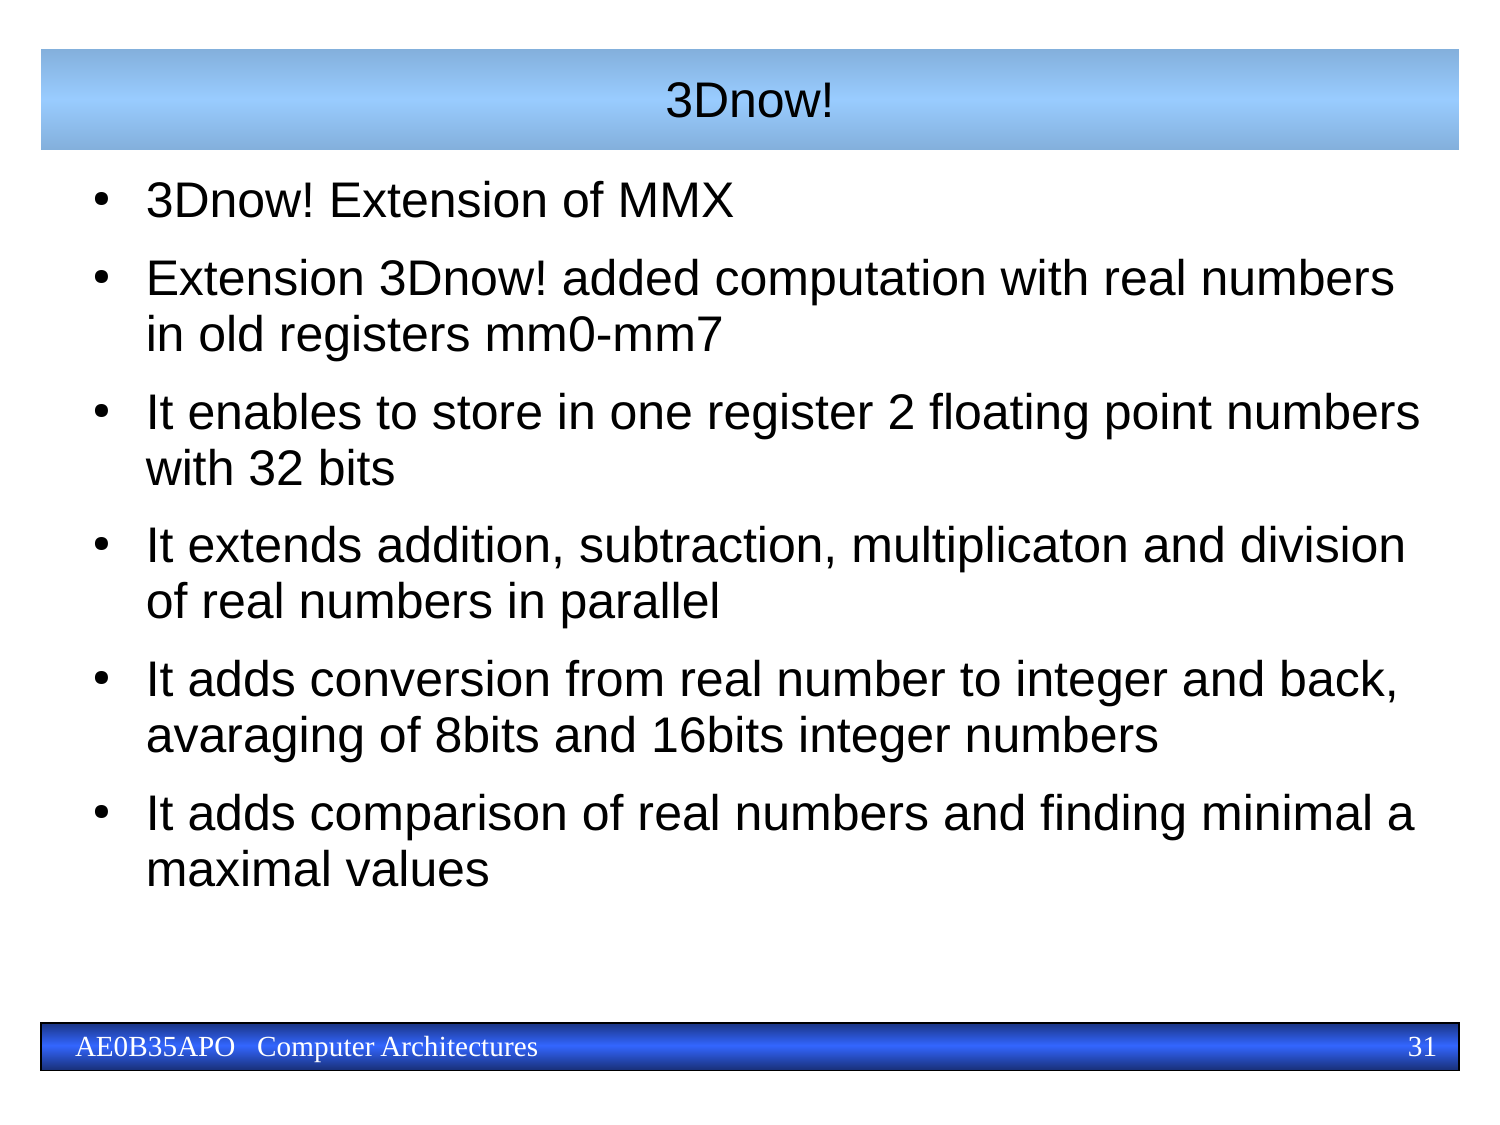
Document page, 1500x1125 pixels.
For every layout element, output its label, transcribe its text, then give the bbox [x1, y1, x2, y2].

title 3Dnow! [41, 49, 1459, 150]
list 3Dnow! Extension of MMX Extension 3Dnow! added computation with real numbers in old registers mm0-mm7 It enables to store in one register 2 floating point numbers with 32 bits It extends addition, subtraction, multiplicaton and division of real numbers in parallel It adds conversion from real number to integer and back, avaraging of 8bits and 16bits integer numbers It adds comparison of real numbers and finding minimal a maximal values [75, 172, 1426, 916]
